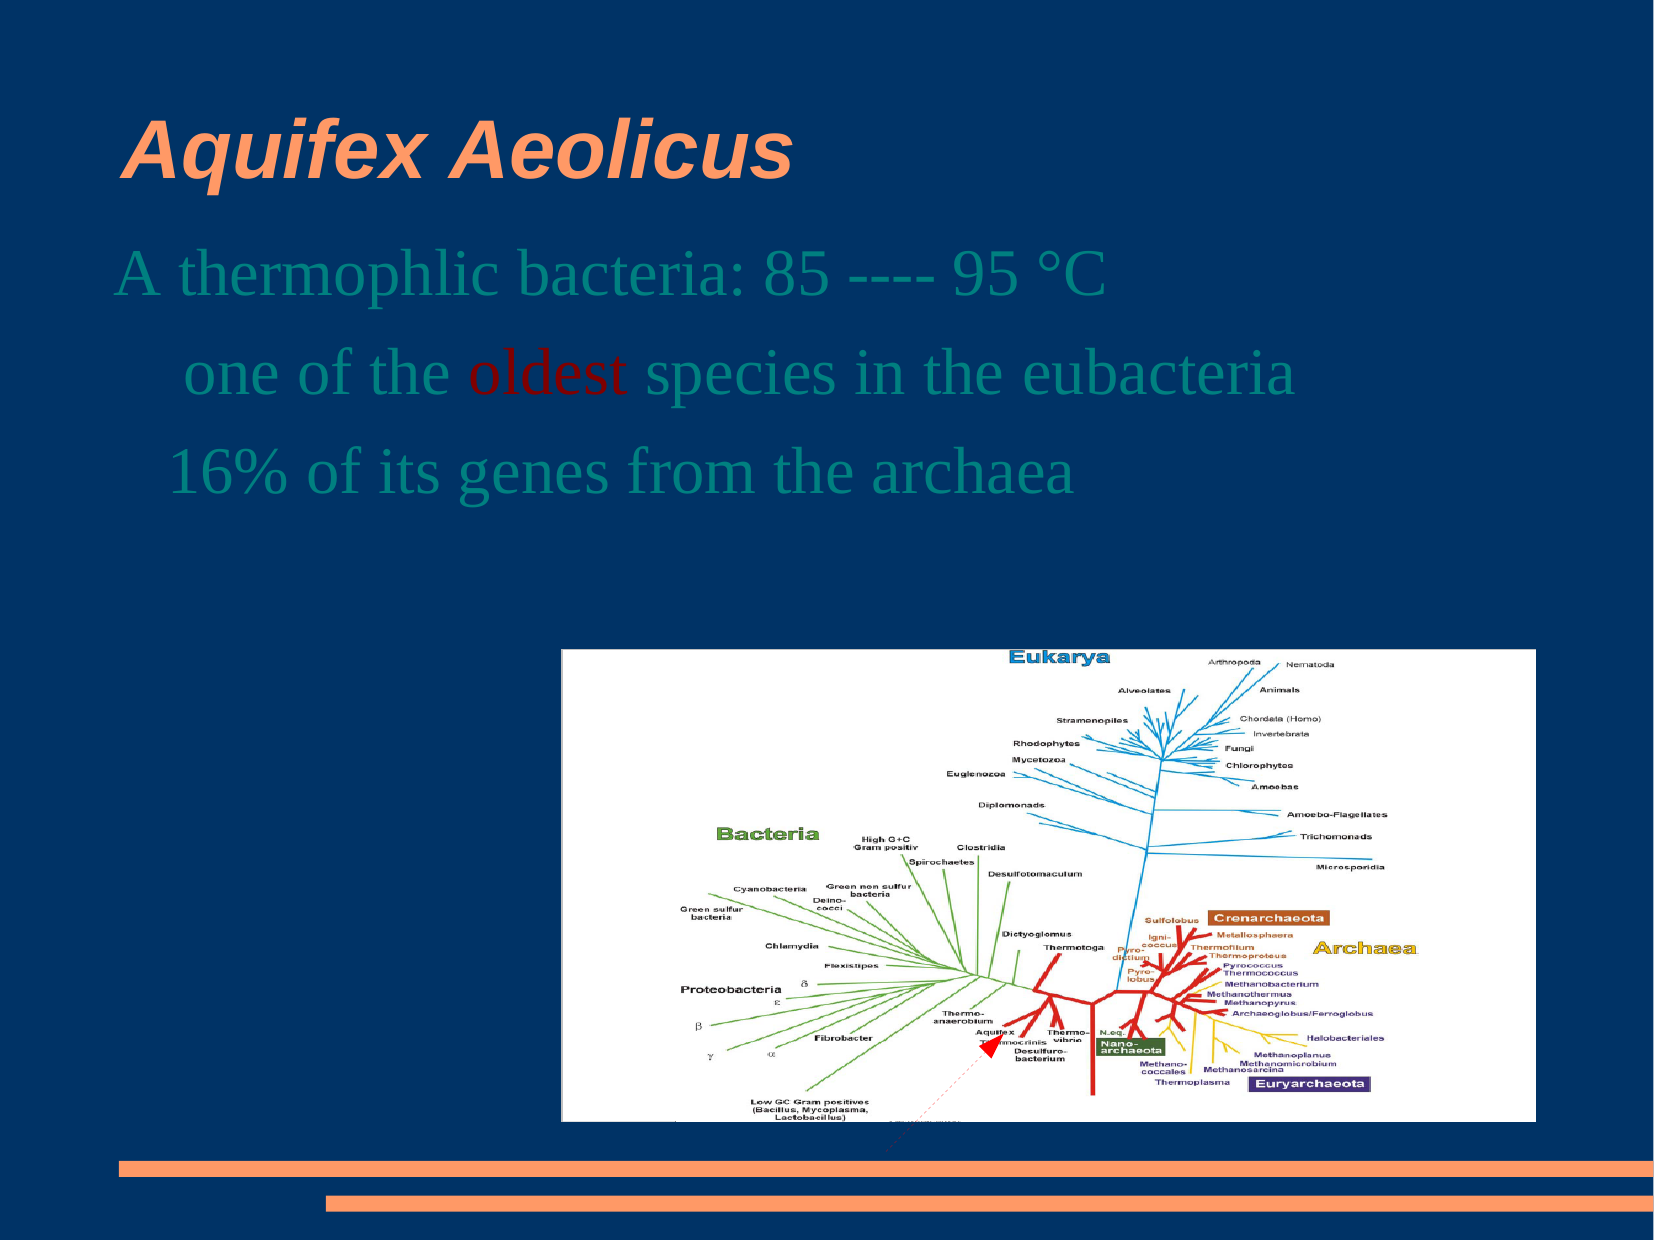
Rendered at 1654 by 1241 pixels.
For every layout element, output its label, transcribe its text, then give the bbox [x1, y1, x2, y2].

list A thermophlic bacteria: 85 ---- 95 °C one of the oldest species in the eubacteria 16% of its genes from the archaea [96, 236, 1536, 591]
picture [561, 649, 1536, 1123]
title Aquifex Aeolicus [121, 46, 1534, 236]
